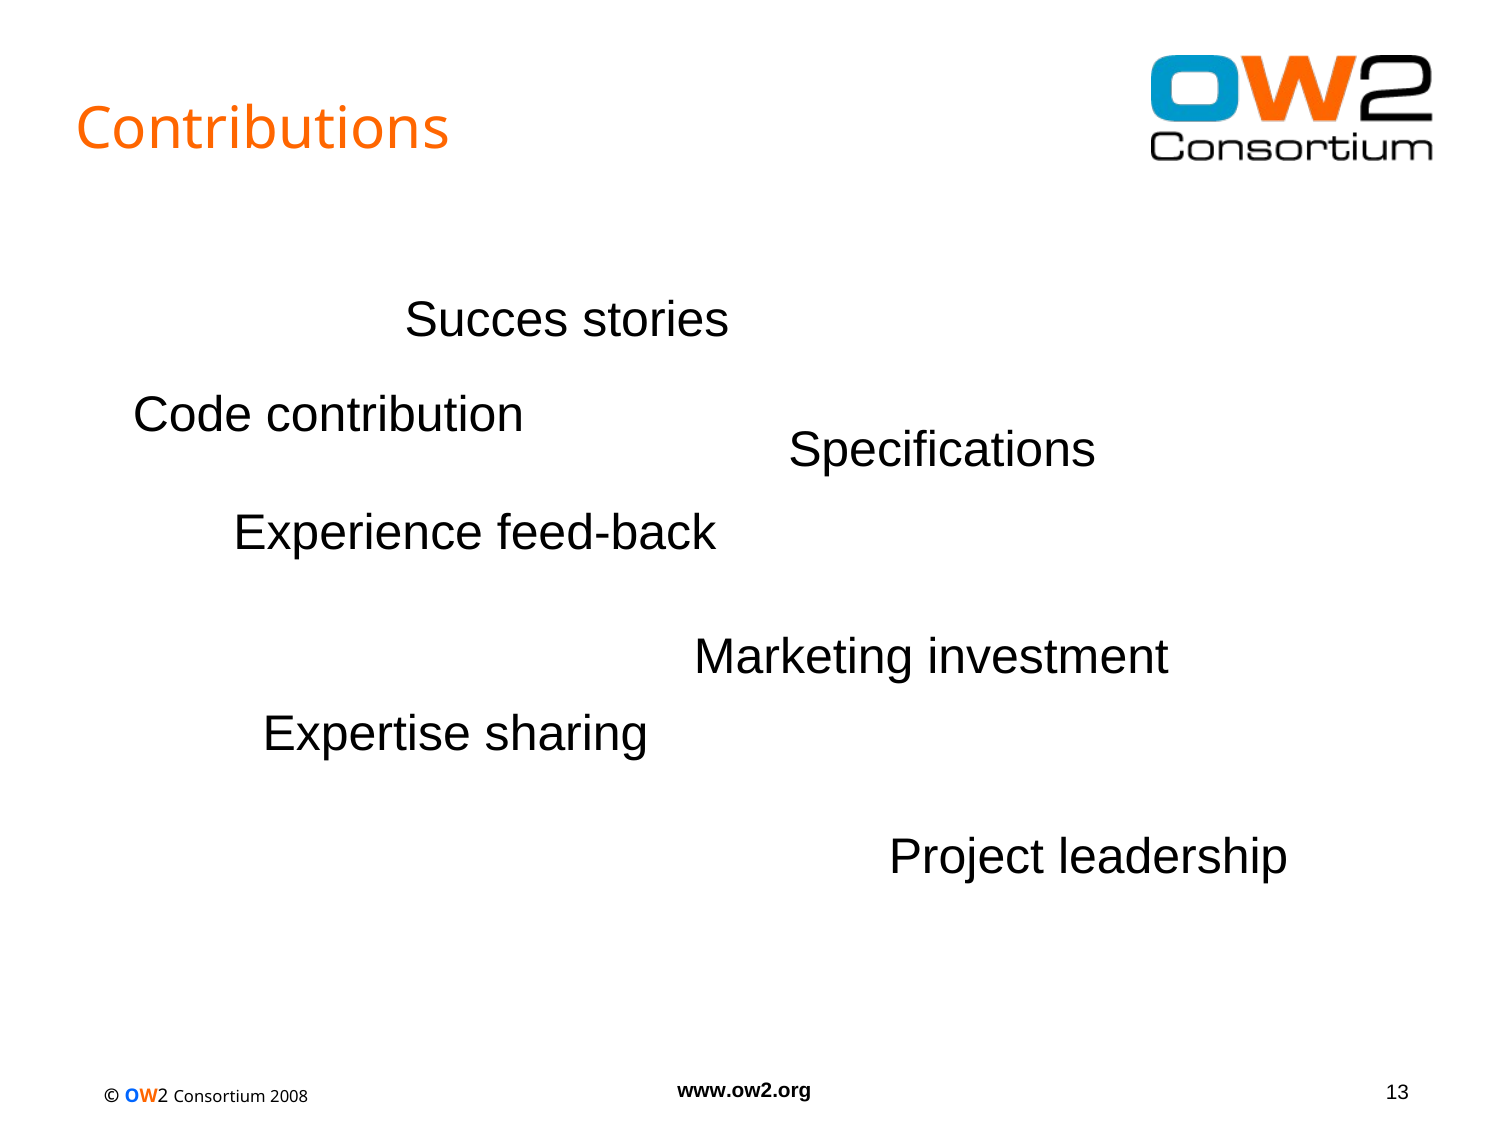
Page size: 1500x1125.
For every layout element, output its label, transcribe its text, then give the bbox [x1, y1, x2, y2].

text_box Experience feed-back [218, 507, 732, 579]
picture [1151, 55, 1171, 72]
text_box Specifications [773, 425, 1112, 496]
text_box Project leadership [874, 832, 1304, 904]
text_box Code contribution [118, 389, 540, 461]
text_box Expertise sharing [248, 708, 664, 780]
picture [1171, 72, 1218, 105]
title Contributions [74, 22, 1093, 236]
text_box Marketing investment [679, 631, 1185, 703]
text_box Succes stories [389, 295, 745, 366]
picture [1151, 55, 1433, 161]
